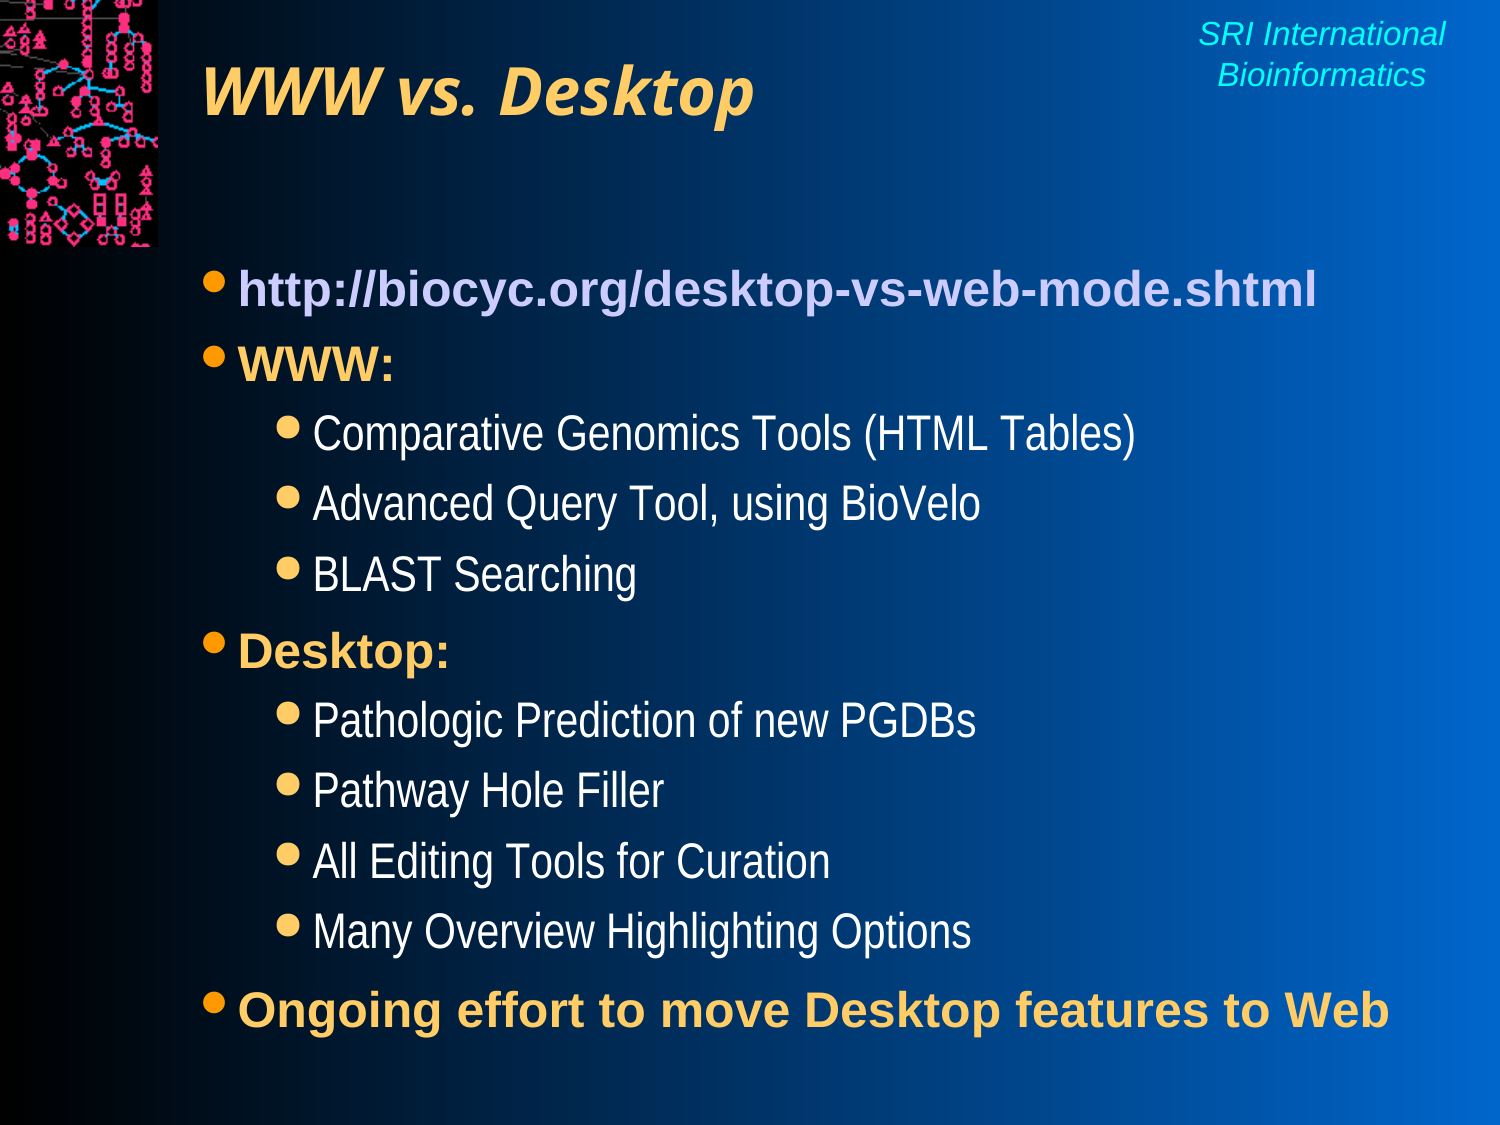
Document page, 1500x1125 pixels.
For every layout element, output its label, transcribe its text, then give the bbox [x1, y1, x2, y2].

title WWW vs. Desktop [199, 0, 1460, 185]
picture [0, 0, 158, 247]
list http://biocyc.org/desktop-vs-web-mode.shtml WWW: Comparative Genomics Tools (HTML Tables)‏ Advanced Query Tool, using BioVelo BLAST Searching Desktop: Pathologic Prediction of new PGDBs Pathway Hole Filler All Editing Tools for Curation Many Overview Highlighting Options Ongoing effort to move Desktop features to Web [199, 254, 1460, 1125]
